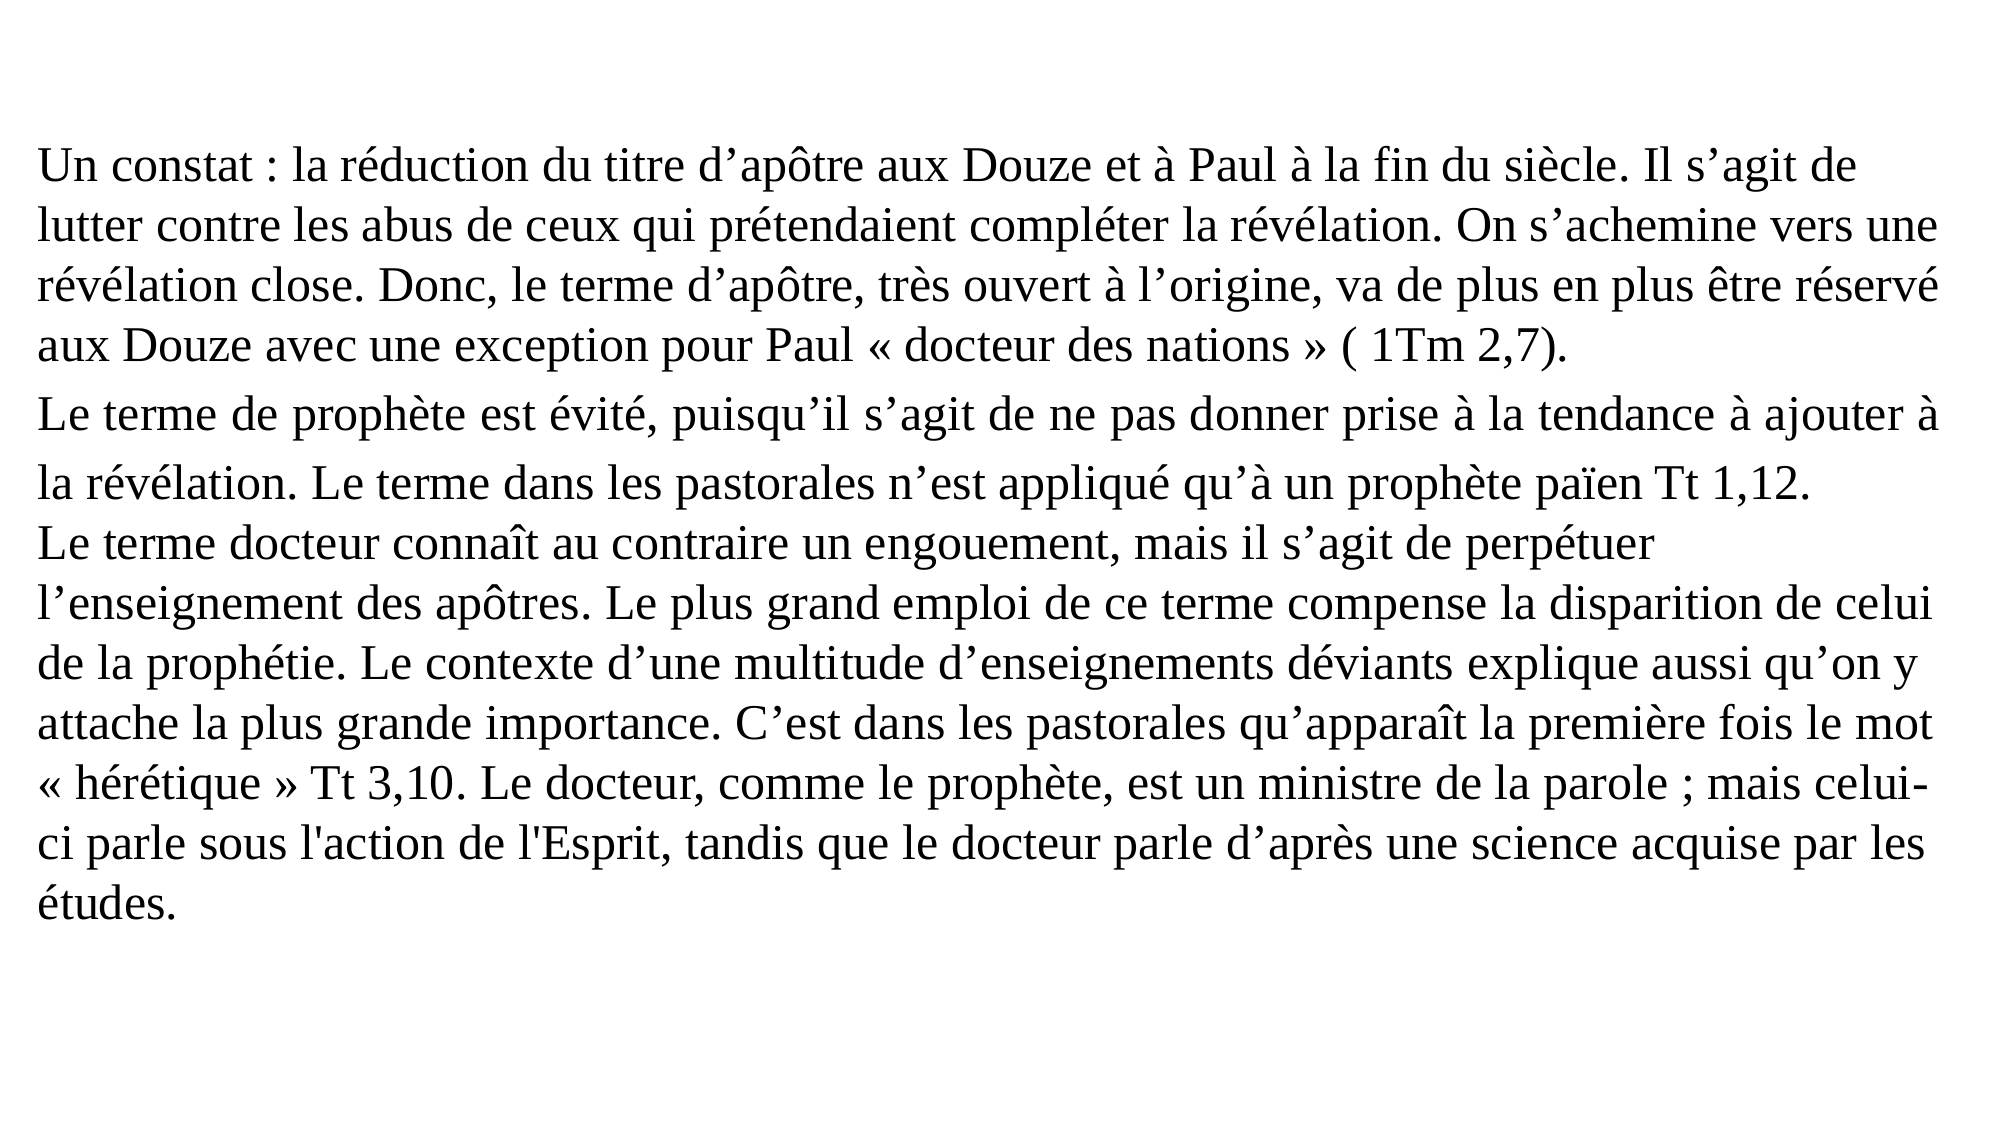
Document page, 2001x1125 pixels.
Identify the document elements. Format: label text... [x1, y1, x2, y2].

text_box Un constat : la réduction du titre d’apôtre aux Douze et à Paul à la fin du siècle. Il s’agit de lutter contre les abus de ceux qui prétendaient compléter la révélation. On s’achemine vers une révélation close. Donc, le terme d’apôtre, très ouvert à l’origine, va de plus en plus être réservé aux Douze avec une exception pour Paul « docteur des nations » ( 1Tm 2,7). Le terme de prophète est évité, puisqu’il s’agit de ne pas donner prise à la tendance à ajouter à la révélation. Le terme dans les pastorales n’est appliqué qu’à un prophète païen Tt 1,12. Le terme docteur connaît au contraire un engouement, mais il s’agit de perpétuer l’enseignement des apôtres. Le plus grand emploi de ce terme compense la disparition de celui de la prophétie. Le contexte d’une multitude d’enseignements déviants explique aussi qu’on y attache la plus grande importance. C’est dans les pastorales qu’apparaît la première fois le mot « hérétique » Tt 3,10. Le docteur, comme le prophète, est un ministre de la parole ; mais celui-ci parle sous l'action de l'Esprit, tandis que le docteur parle d’après une science acquise par les études. [22, 124, 1977, 945]
